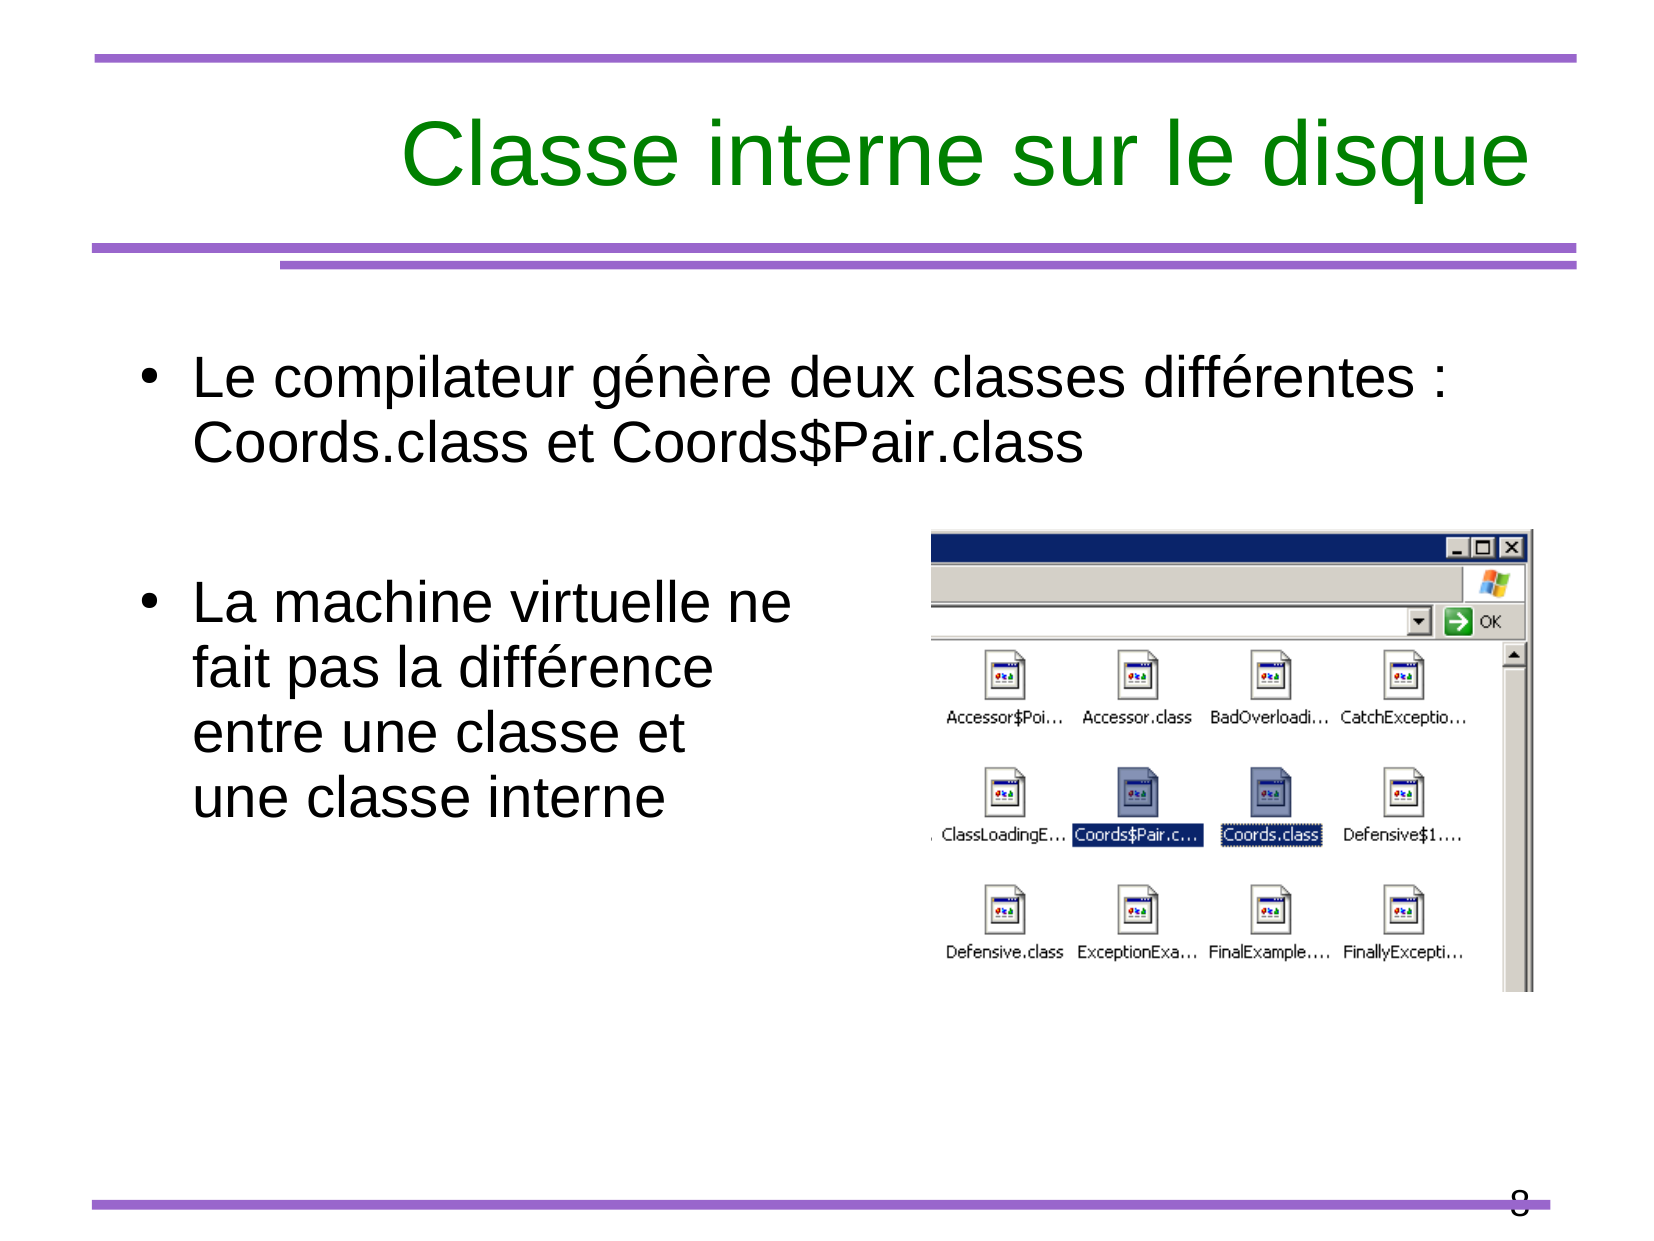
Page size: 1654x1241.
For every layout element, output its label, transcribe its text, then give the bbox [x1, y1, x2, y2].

title Classe interne sur le disque [121, 49, 1534, 257]
list Le compilateur génère deux classes différentes : Coords.class et Coords$Pair.class La machine virtuelle ne fait pas la différence entre une classe et une classe interne [121, 344, 1534, 1127]
picture [931, 529, 1534, 992]
